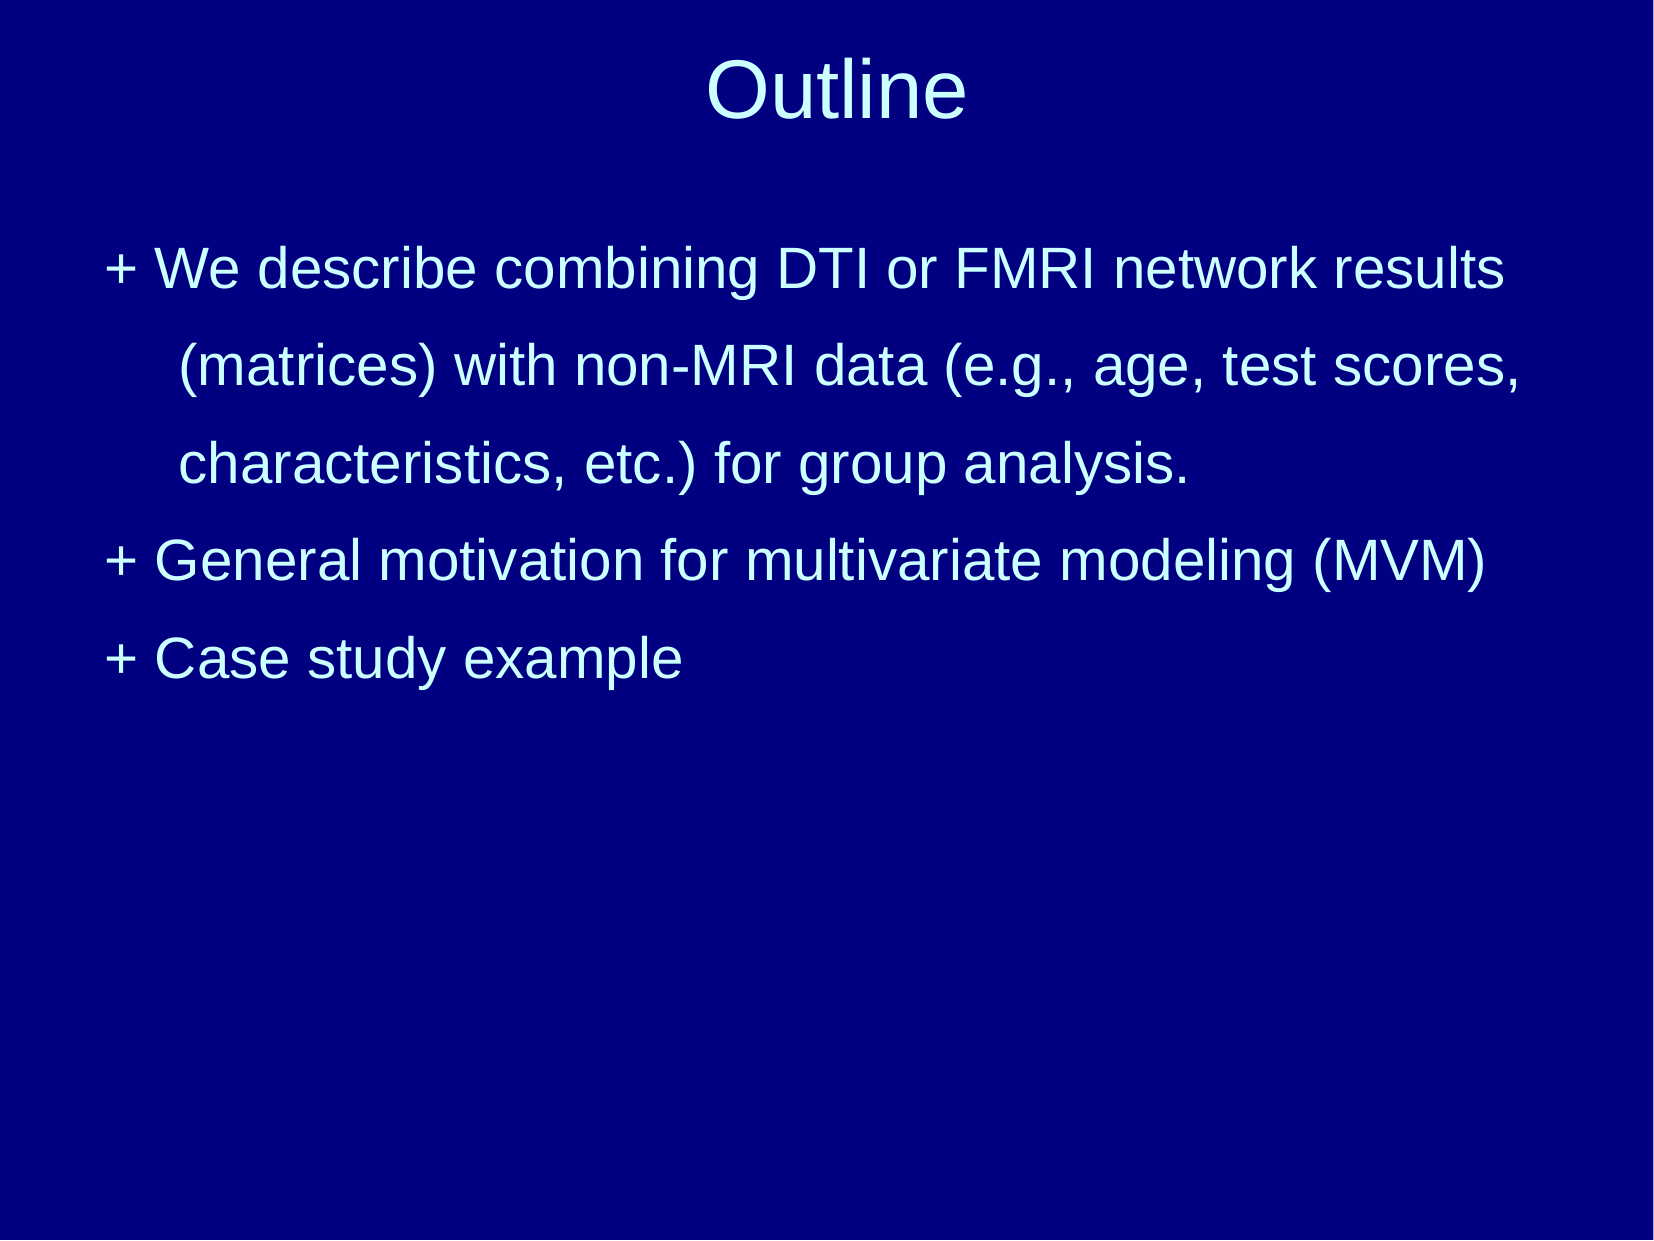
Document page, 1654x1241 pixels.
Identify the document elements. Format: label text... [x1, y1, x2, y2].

text_box + We describe combining DTI or FMRI network results (matrices) with non-MRI data (e.g., age, test scores, characteristics, etc.) for group analysis. + General motivation for multivariate modeling (MVM) + Case study example [90, 195, 1583, 1096]
title Outline [93, 5, 1582, 175]
